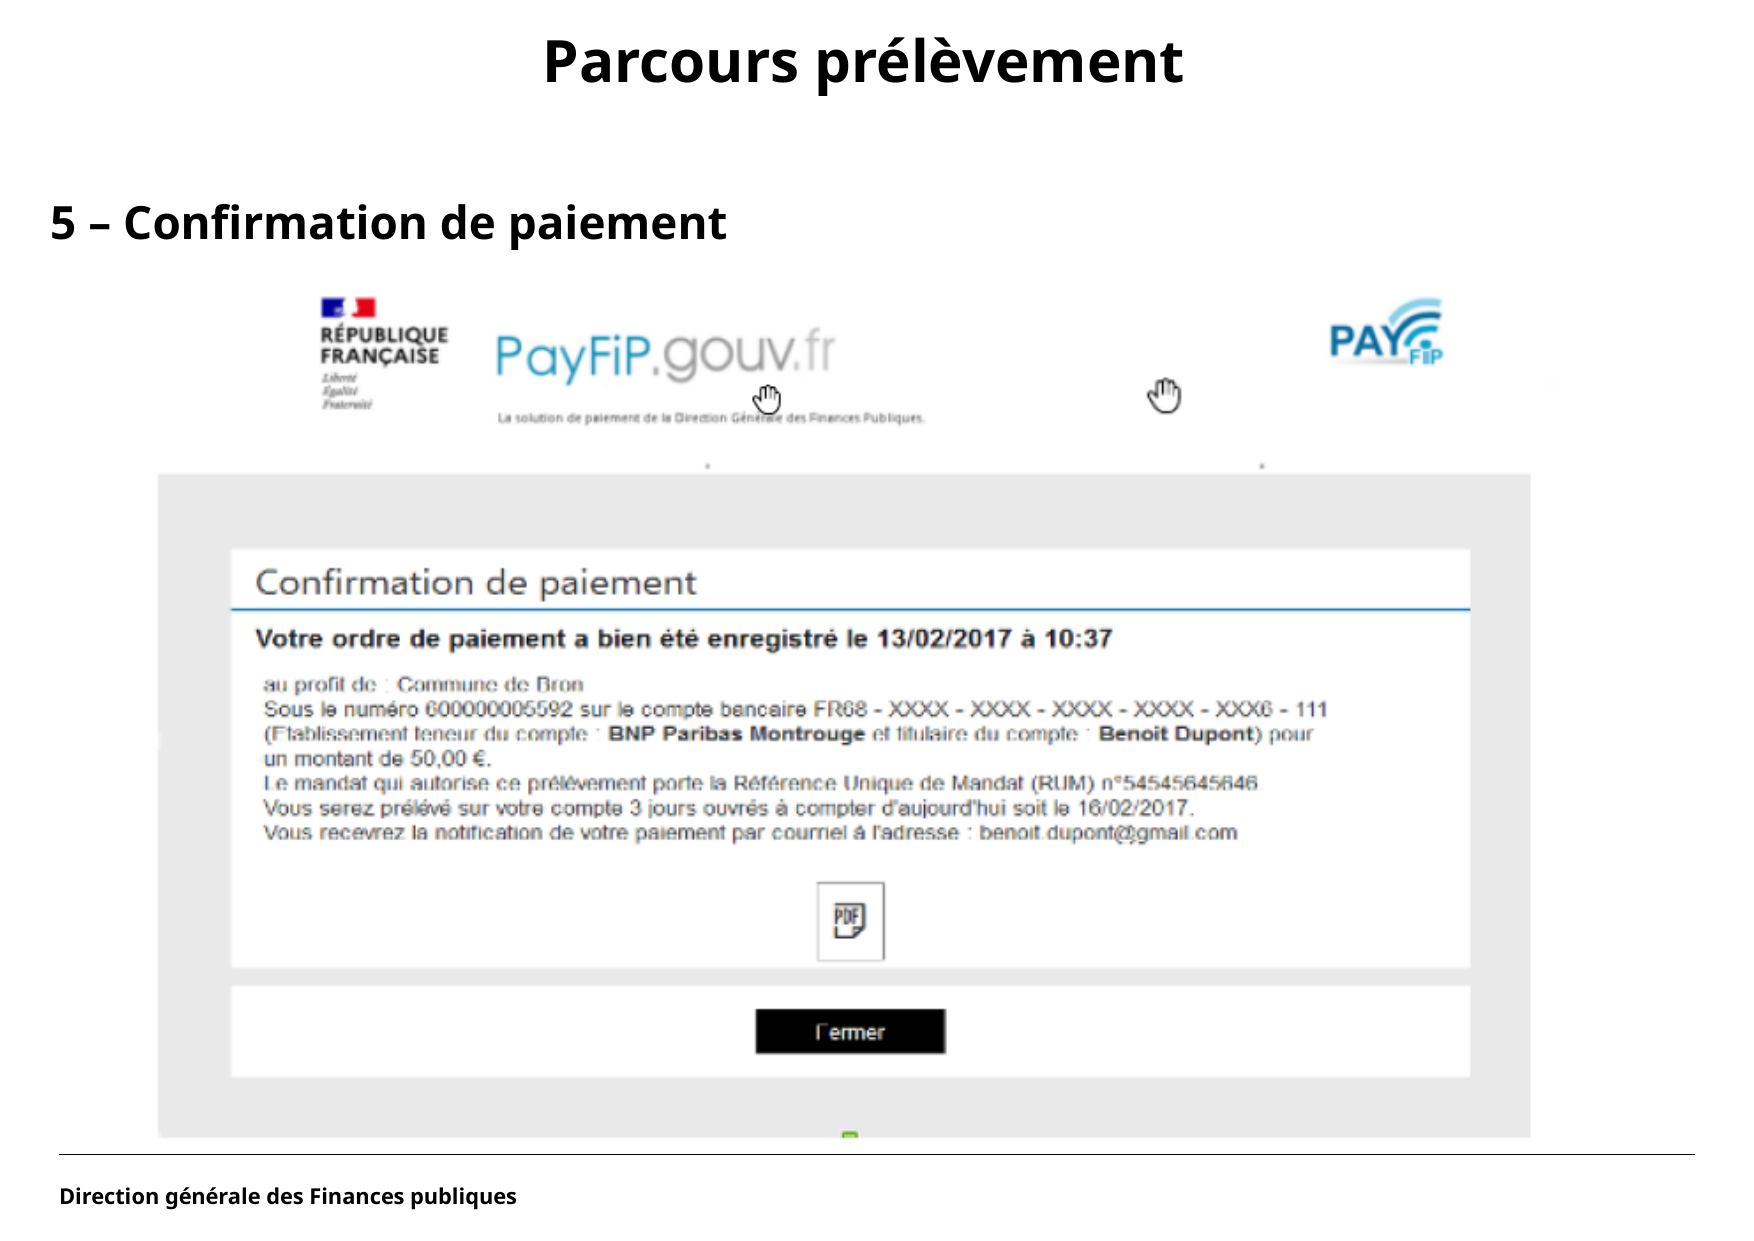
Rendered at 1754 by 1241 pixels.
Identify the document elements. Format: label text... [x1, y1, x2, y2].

list 5 – Confirmation de paiement [50, 190, 1678, 292]
list Parcours prélèvement [50, 20, 1678, 121]
picture [130, 281, 1598, 1148]
